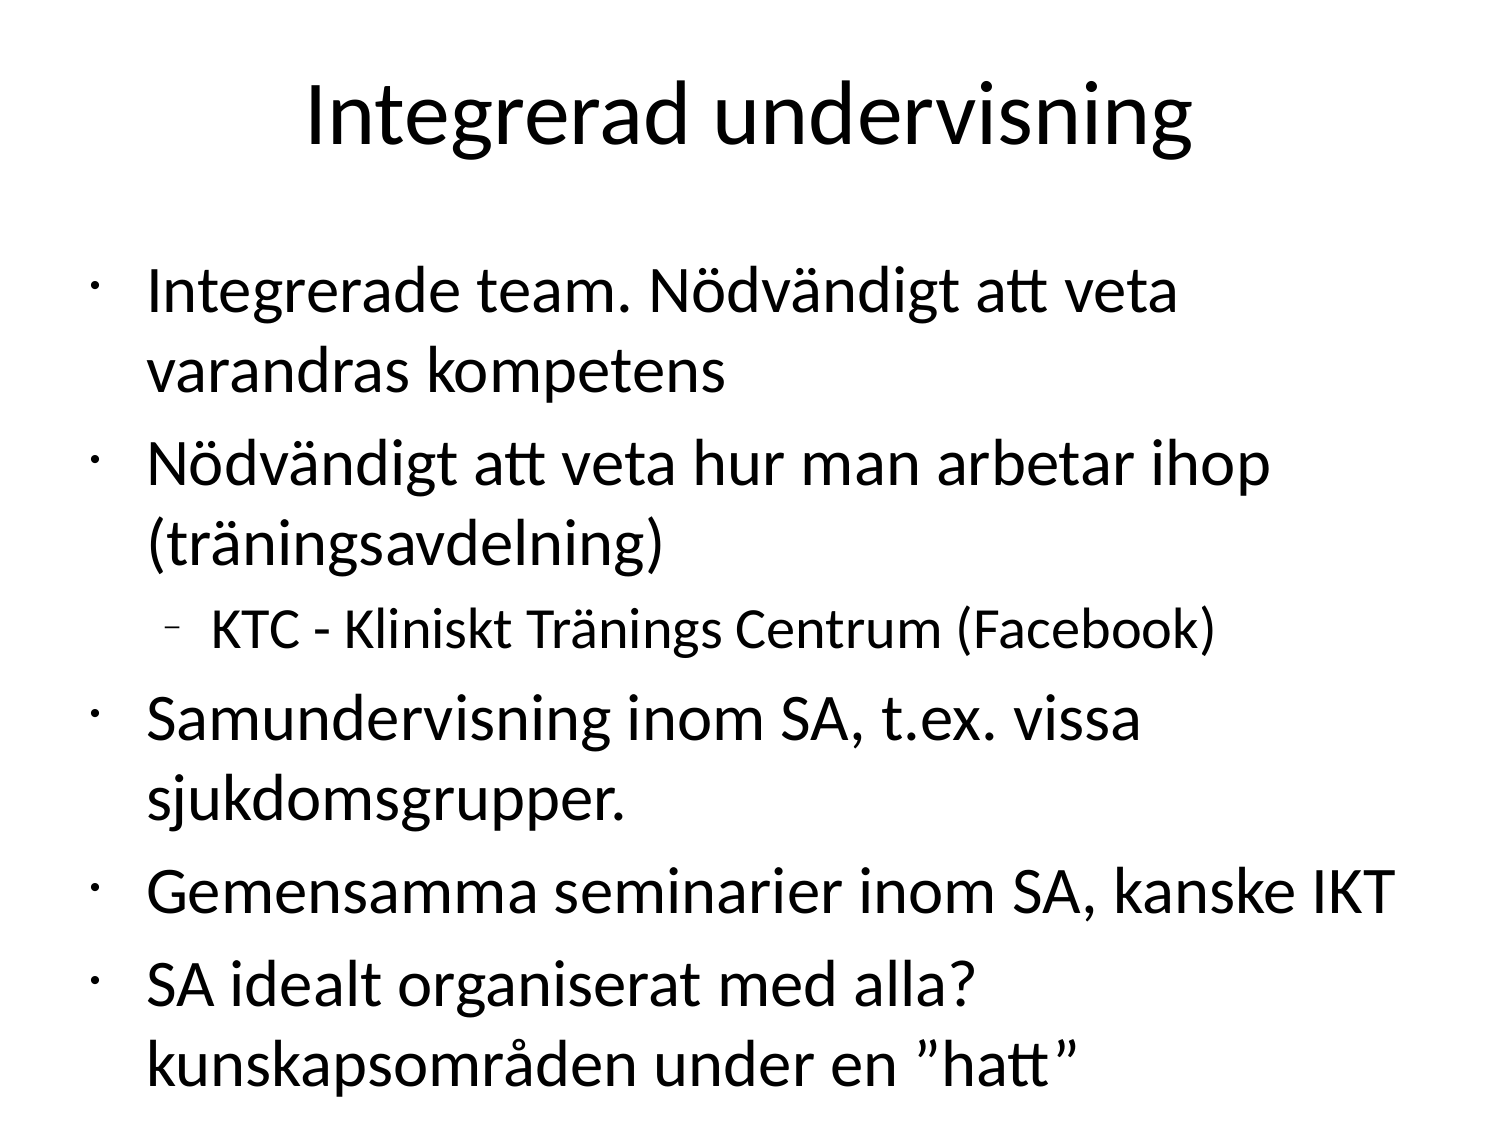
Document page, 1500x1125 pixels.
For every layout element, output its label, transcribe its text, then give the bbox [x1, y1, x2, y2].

list Integrerade team. Nödvändigt att veta varandras kompetens Nödvändigt att veta hur man arbetar ihop (träningsavdelning) KTC - Kliniskt Tränings Centrum (Facebook) Samundervisning inom SA, t.ex. vissa sjukdomsgrupper. Gemensamma seminarier inom SA, kanske IKT SA idealt organiserat med alla? kunskapsområden under en ”hatt” [75, 238, 1425, 981]
title Integrerad undervisning [75, 45, 1425, 233]
